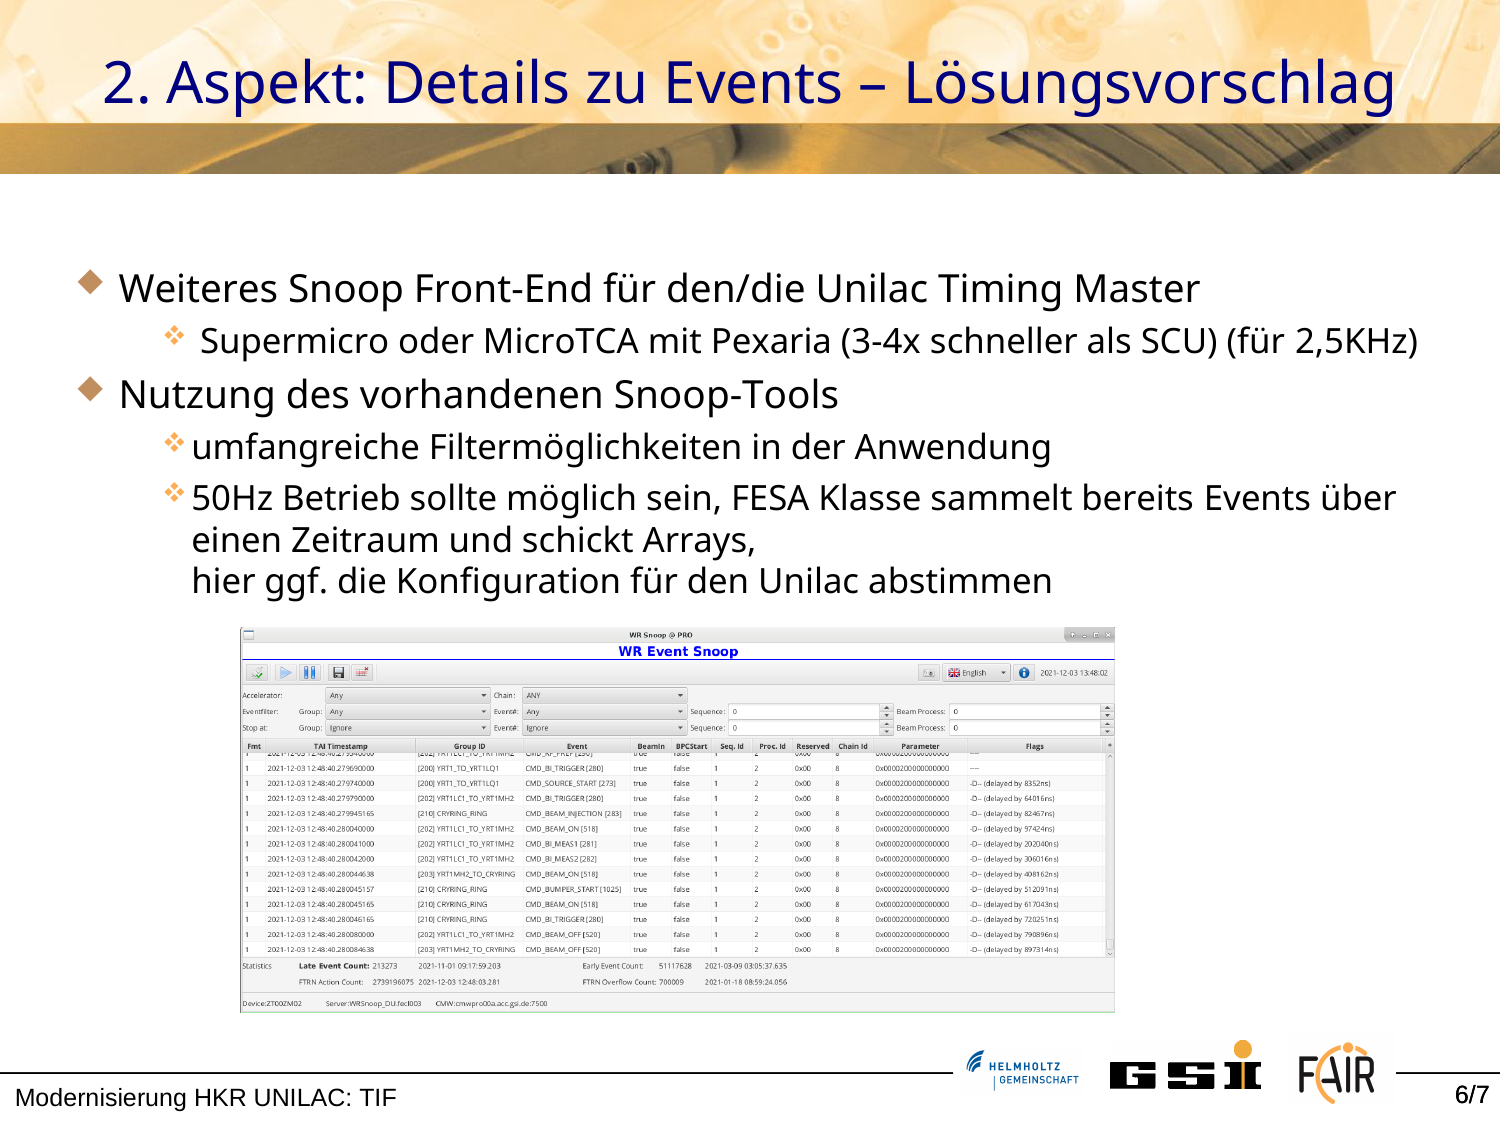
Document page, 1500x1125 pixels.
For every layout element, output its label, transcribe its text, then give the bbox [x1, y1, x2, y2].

list Weiteres Snoop Front-End für den/die Unilac Timing Master Supermicro oder MicroTCA mit Pexaria (3-4x schneller als SCU) (für 2,5KHz) Nutzung des vorhandenen Snoop-Tools umfangreiche Filtermöglichkeiten in der Anwendung 50Hz Betrieb sollte möglich sein, FESA Klasse sammelt bereits Events über einen Zeitraum und schickt Arrays, hier ggf. die Konfiguration für den Unilac abstimmen [75, 263, 1425, 1006]
picture [240, 627, 1115, 1013]
picture [0, 0, 1500, 175]
picture [1110, 1040, 1261, 1089]
picture [1287, 1034, 1396, 1106]
picture [960, 1046, 1084, 1095]
title 2. Aspekt: Details zu Events – Lösungsvorschlag [75, 0, 1425, 174]
